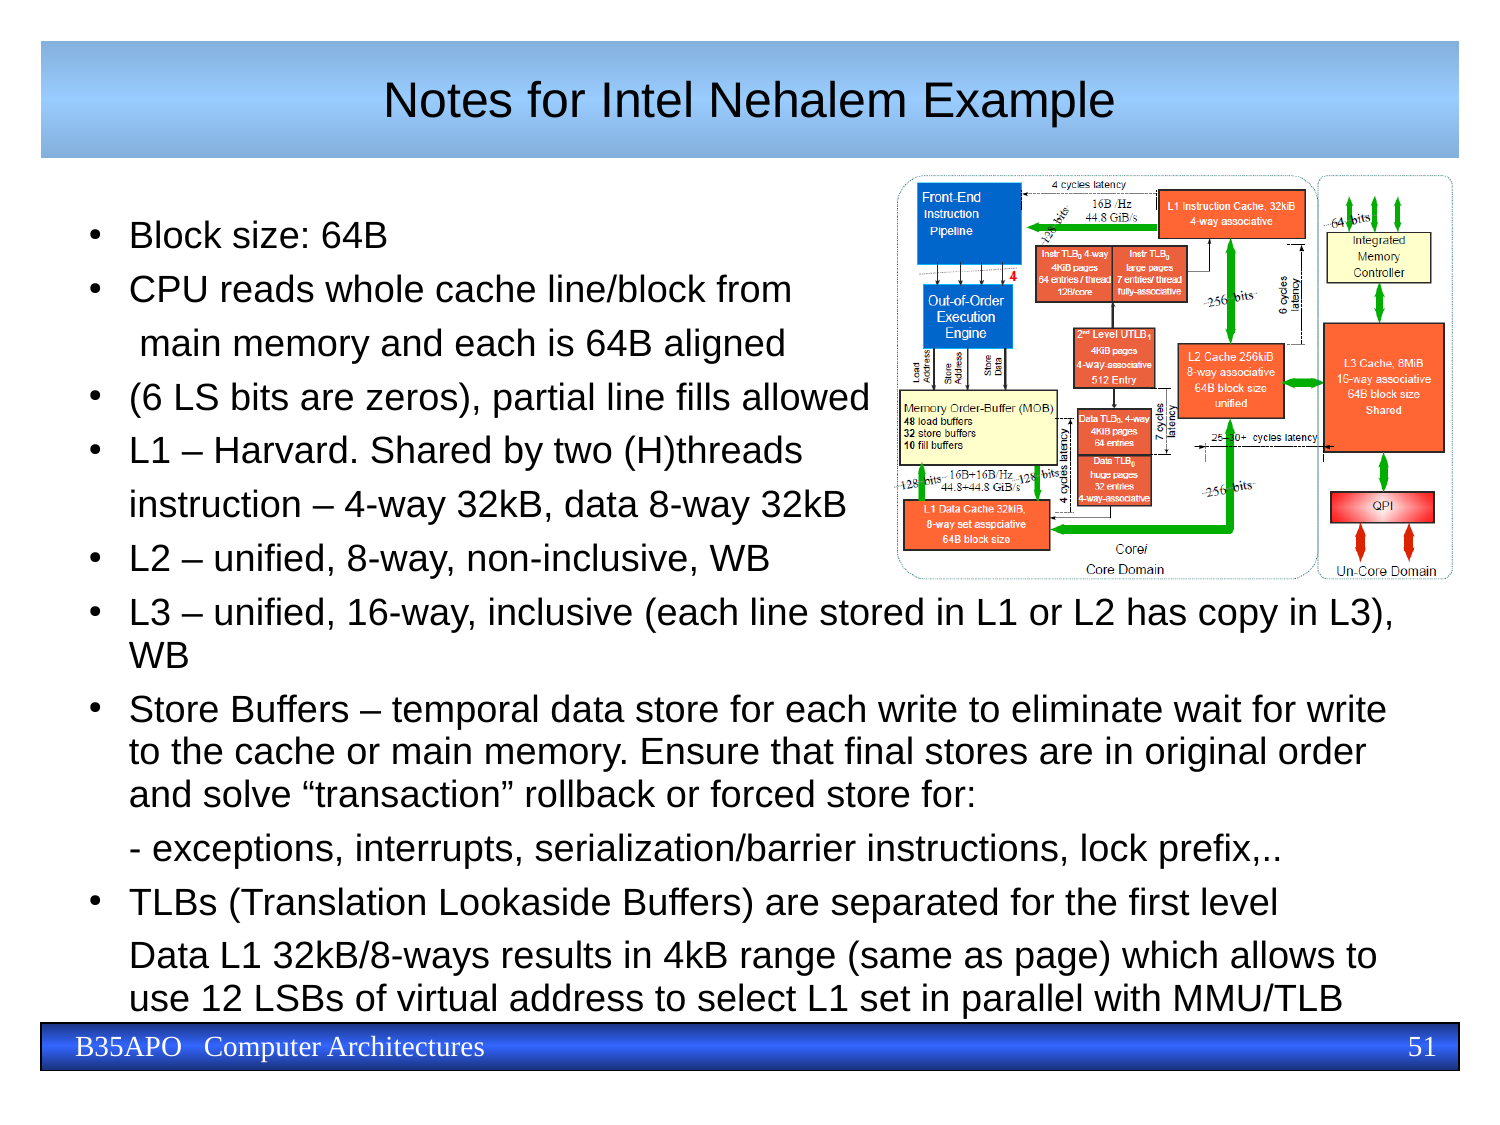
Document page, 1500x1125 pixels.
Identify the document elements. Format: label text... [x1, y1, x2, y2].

title Notes for Intel Nehalem Example [41, 41, 1459, 158]
list Block size: 64B CPU reads whole cache line/block from main memory and each is 64B aligned (6 LS bits are zeros), partial line fills allowed L1 – Harvard. Shared by two (H)threads instruction – 4-way 32kB, data 8-way 32kB L2 – unified, 8-way, non-inclusive, WB L3 – unified, 16-way, inclusive (each line stored in L1 or L2 has copy in L3), WB Store Buffers – temporal data store for each write to eliminate wait for write to the cache or main memory. Ensure that final stores are in original order and solve “transaction” rollback or forced store for: - exceptions, interrupts, serialization/barrier instructions, lock prefix,.. TLBs (Translation Lookaside Buffers) are separated for the first level Data L1 32kB/8-ways results in 4kB range (same as page) which allows to use 12 LSBs of virtual address to select L1 set in parallel with MMU/TLB [75, 213, 1426, 1029]
text_box [880, 160, 1459, 585]
